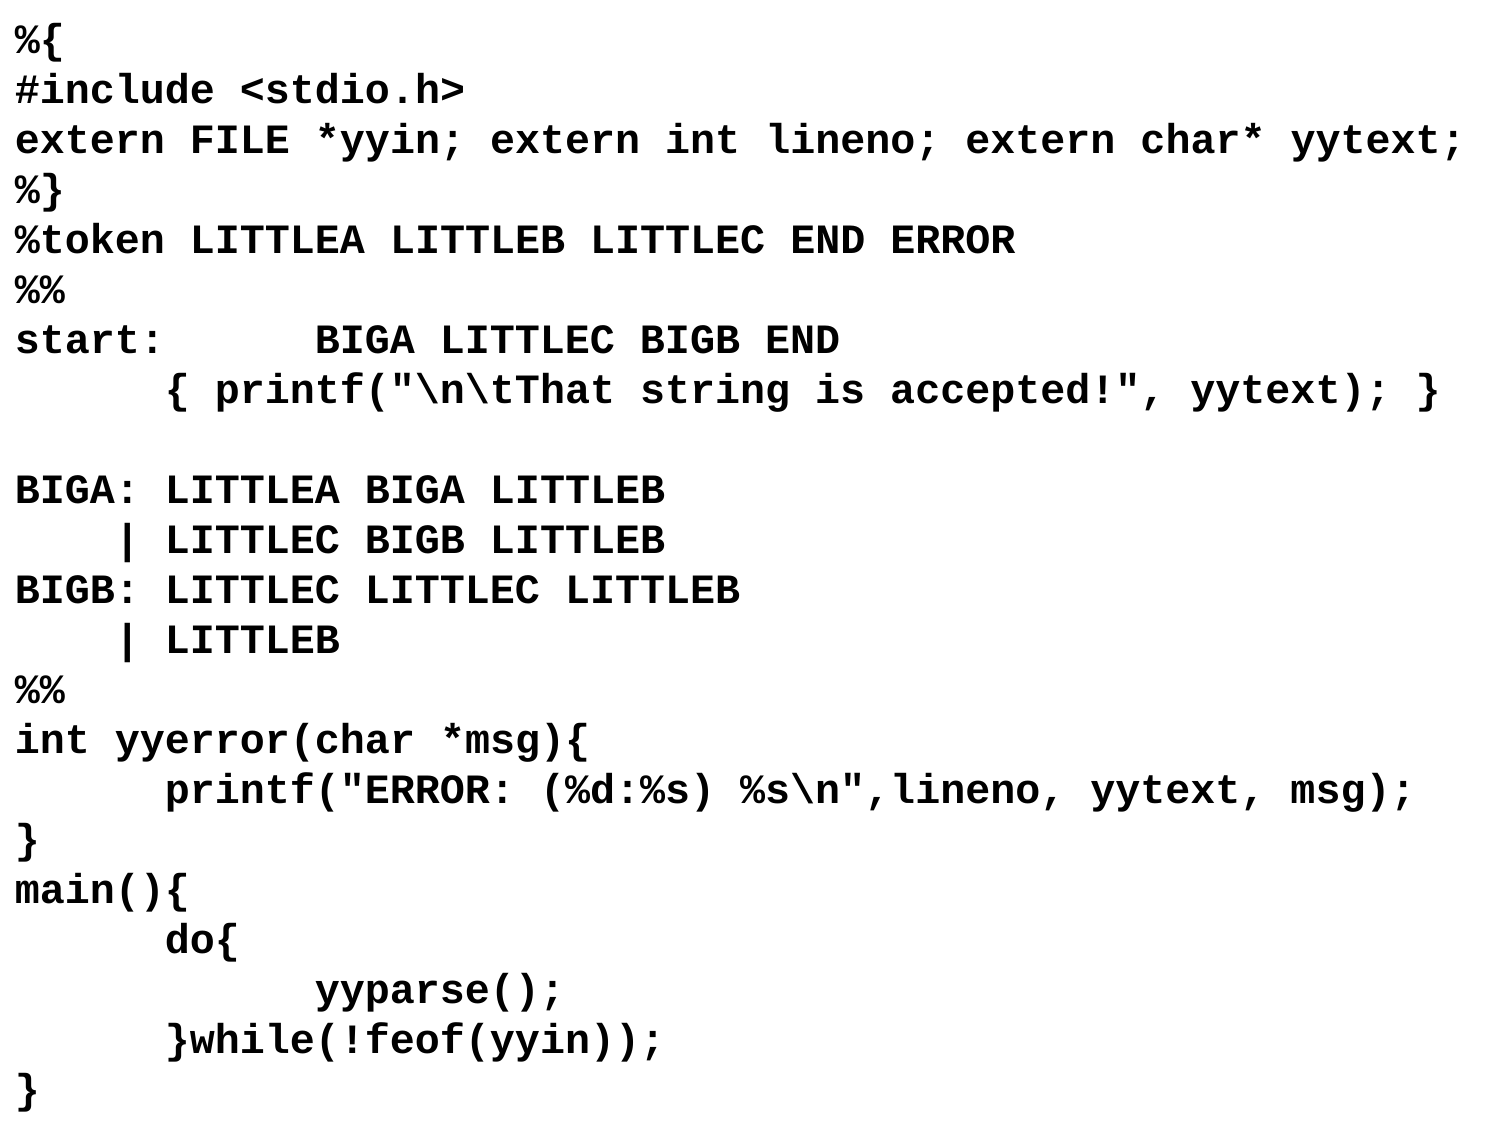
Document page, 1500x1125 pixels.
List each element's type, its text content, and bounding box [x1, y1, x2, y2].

text_box %{ #include <stdio.h> extern FILE *yyin; extern int lineno; extern char* yytext; %} %token LITTLEA LITTLEB LITTLEC END ERROR %% start: BIGA LITTLEC BIGB END { printf("\n\tThat string is accepted!", yytext); } BIGA: LITTLEA BIGA LITTLEB | LITTLEC BIGB LITTLEB BIGB: LITTLEC LITTLEC LITTLEB | LITTLEB %% int yyerror(char *msg){ printf("ERROR: (%d:%s) %s\n",lineno, yytext, msg); } main(){ do{ yyparse(); }while(!feof(yyin)); } [0, 4, 1500, 1121]
